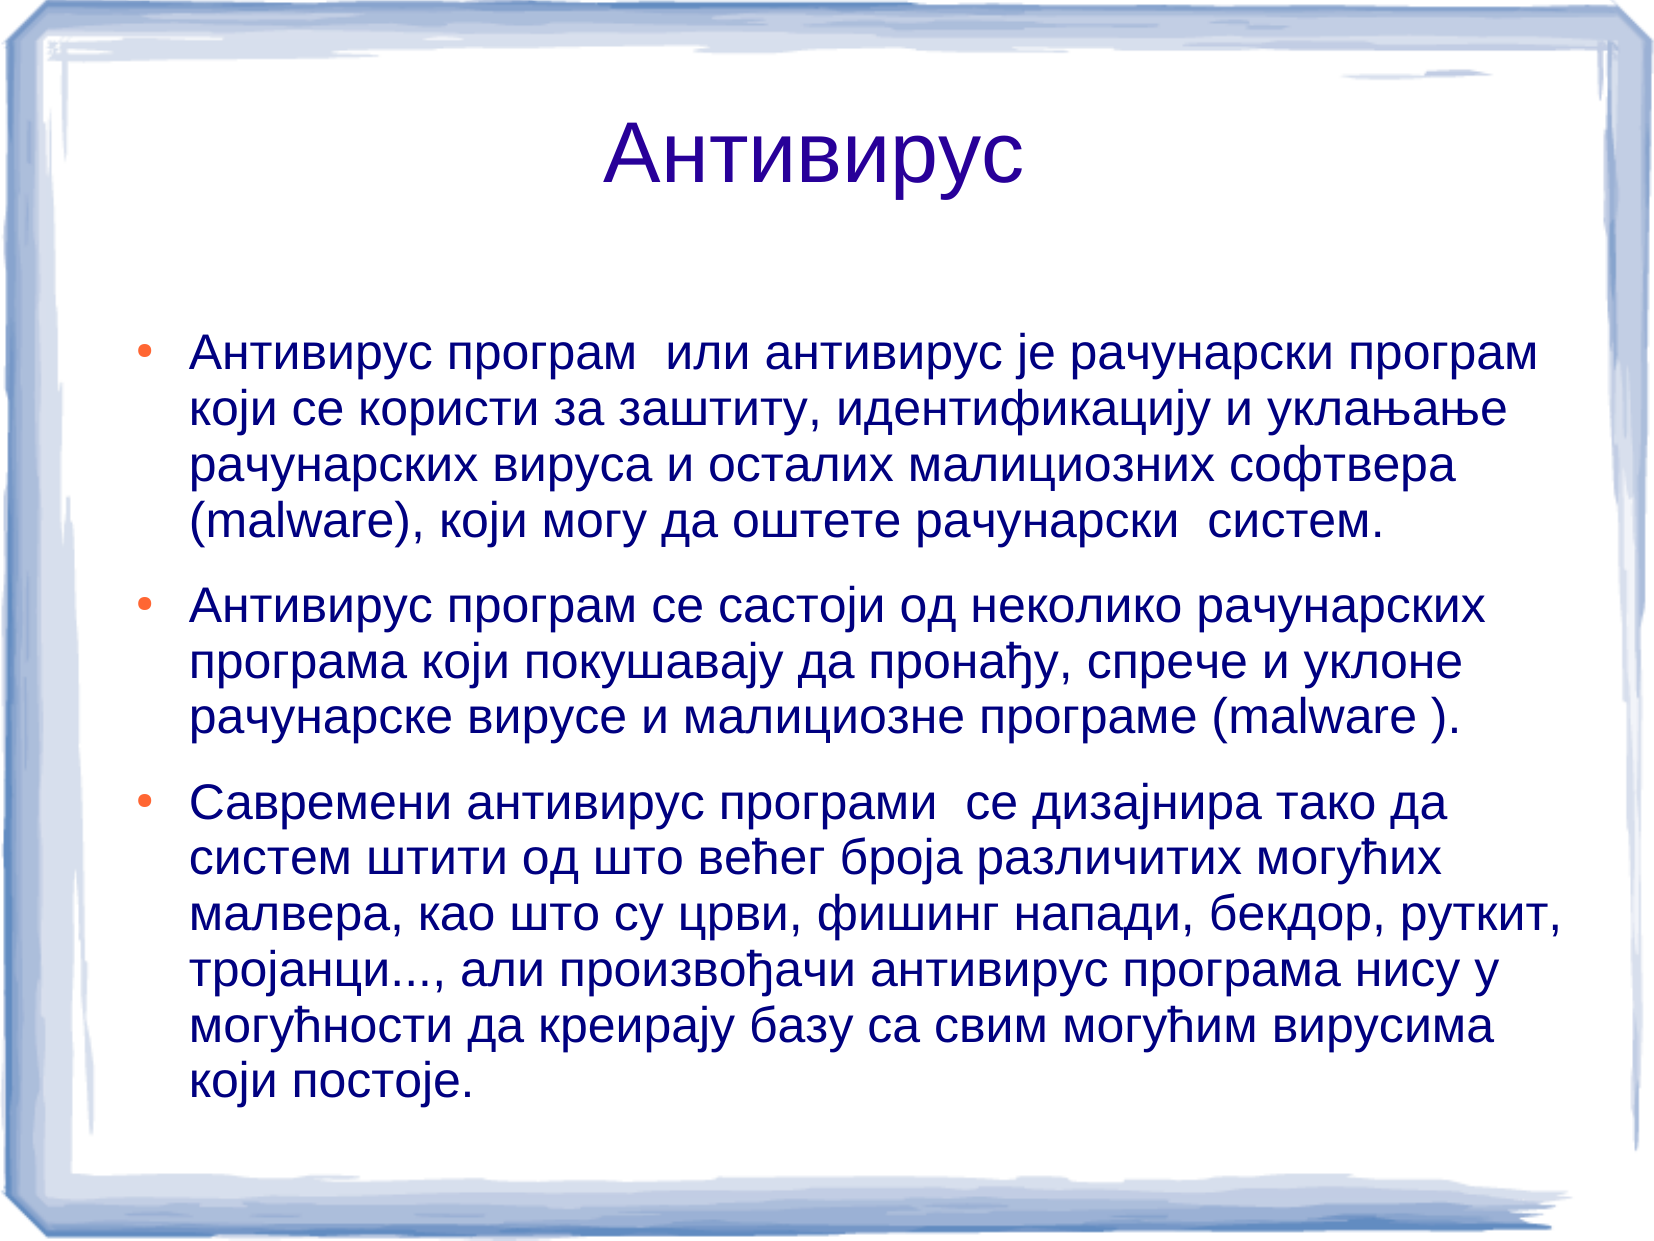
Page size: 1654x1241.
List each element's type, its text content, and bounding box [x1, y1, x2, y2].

picture [0, 0, 1654, 1241]
title Антивирус [82, 49, 1571, 257]
list Антивирус програм или антивирус је рачунарски програм који се користи за заштиту, идентификацију и уклањање рачунарских вируса и осталих малициозних софтвера (malware), који могу да оштете рачунарски систем. Антивирус програм се састоји од неколико рачунарских програма који покушавају да пронађу, спрече и уклоне рачунарске вирусе и малициозне програме (malware ). Савремени антивирус програми се дизајнира тако да систем штити од што већег броја различитих могућих малвера, као што су црви, фишинг напади, бекдор, руткит, тројанци..., али произвођачи антивирус програма нису у могућности да креирају базу са свим могућим вирусима који постоје. [118, 324, 1571, 1109]
